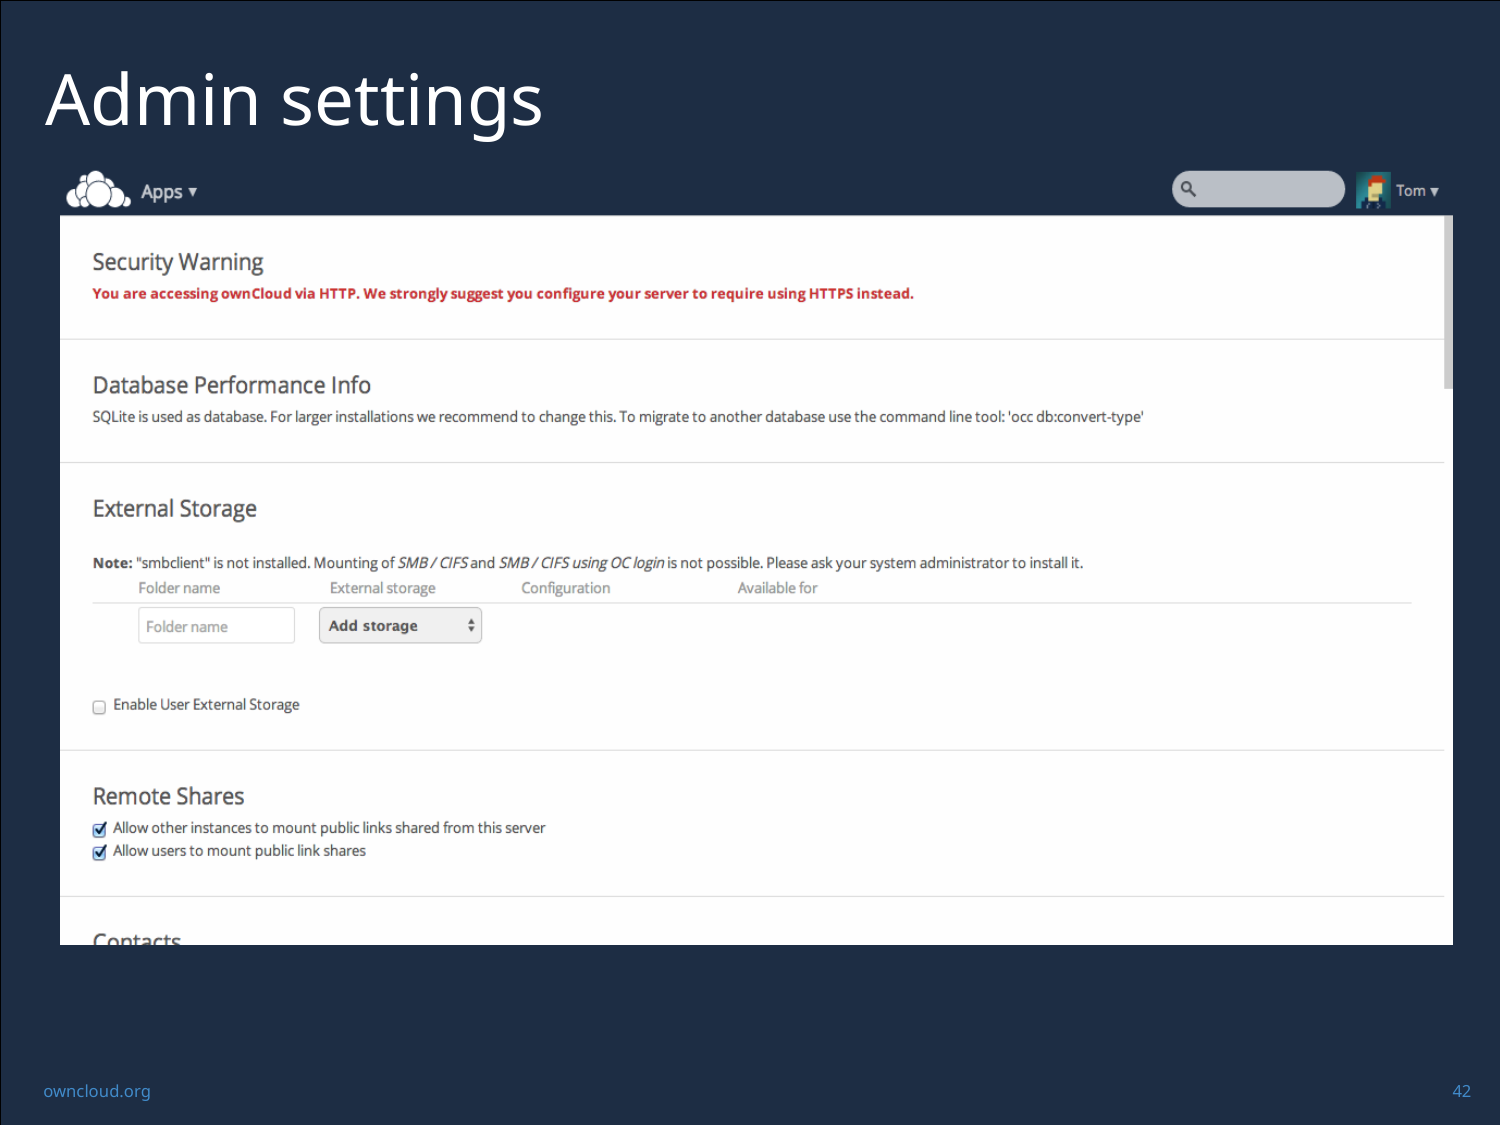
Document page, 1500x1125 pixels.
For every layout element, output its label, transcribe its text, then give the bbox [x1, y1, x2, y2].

picture [60, 164, 1453, 946]
title Admin settings [45, 3, 1396, 192]
